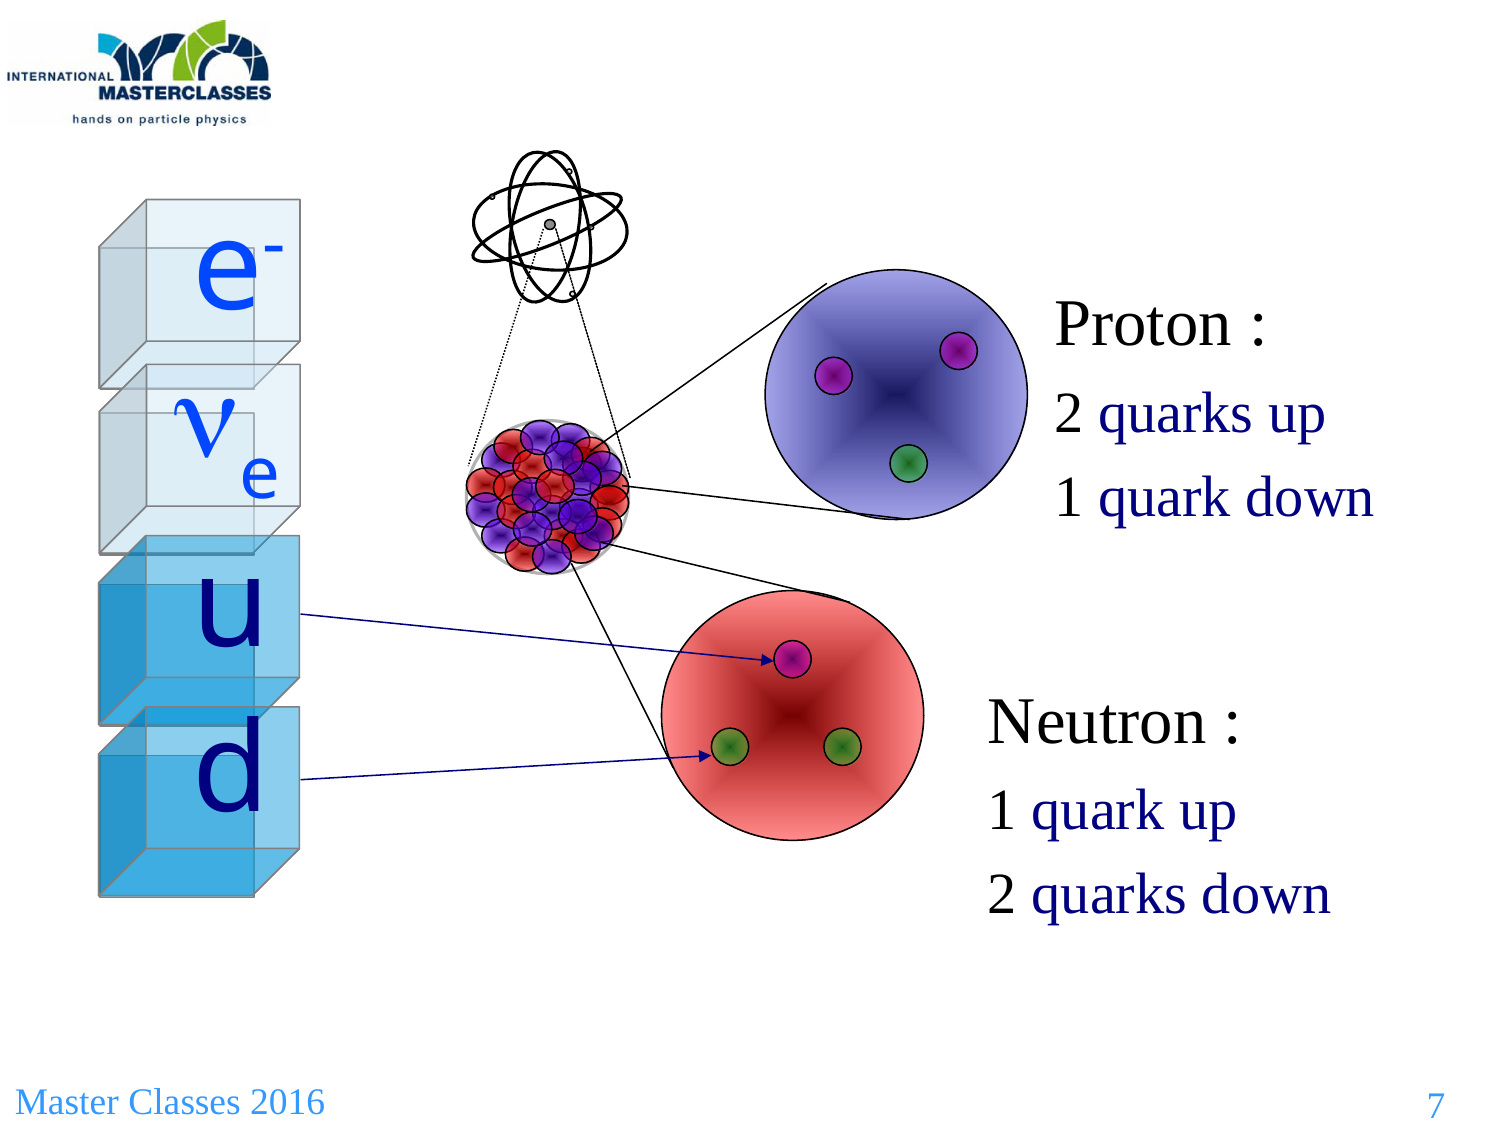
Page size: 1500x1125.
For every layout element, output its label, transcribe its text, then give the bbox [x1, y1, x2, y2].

text_box [466, 420, 629, 574]
text_box [765, 269, 1028, 519]
text_box [865, 516, 898, 520]
text_box [815, 592, 831, 596]
text_box [295, 364, 301, 506]
text_box νe [159, 324, 295, 521]
text_box u [177, 513, 278, 679]
text_box d [177, 679, 278, 845]
text_box [544, 219, 556, 230]
text_box [98, 199, 300, 898]
text_box e- [177, 177, 302, 342]
text_box [661, 590, 924, 841]
picture [2, 10, 280, 130]
text_box Neutron : 1 quark up 2 quarks down [973, 668, 1347, 934]
text_box Proton : 2 quarks up 1 quark down [1039, 271, 1391, 536]
text_box [278, 535, 300, 677]
